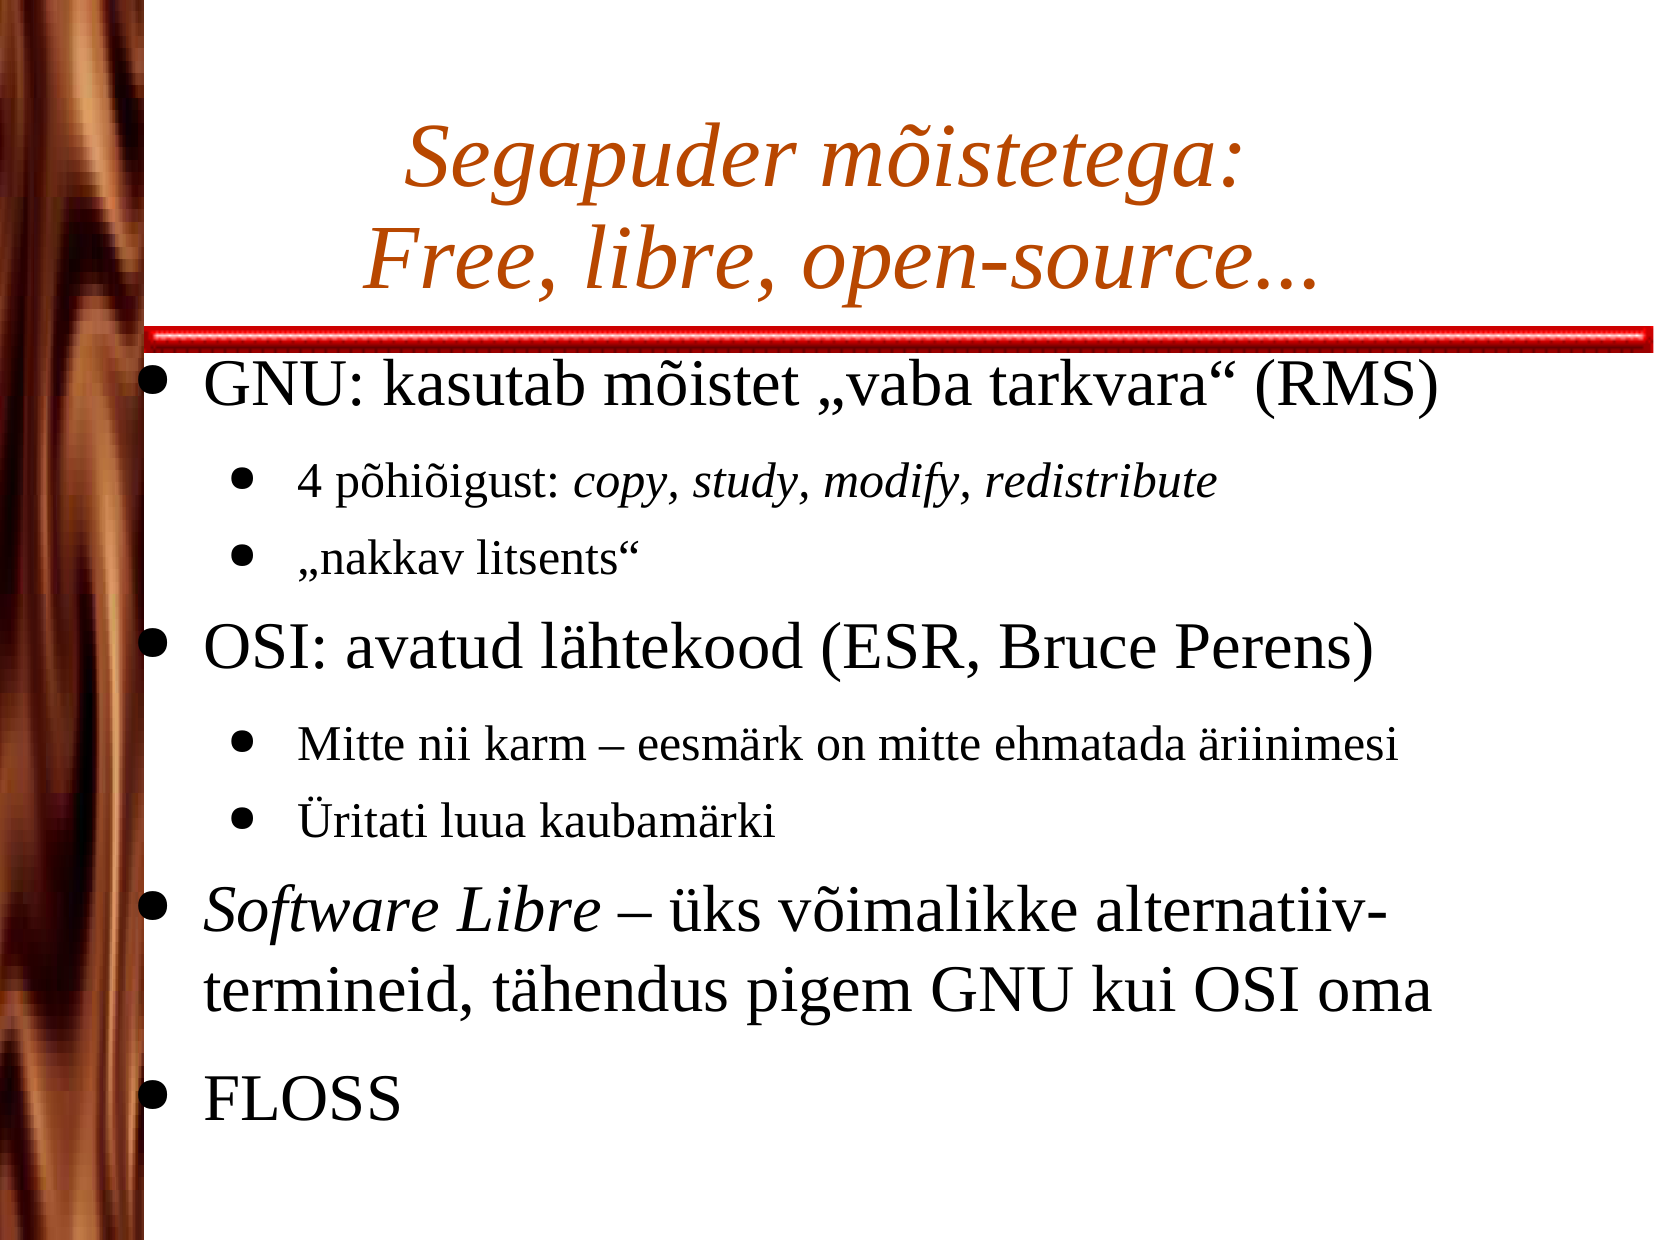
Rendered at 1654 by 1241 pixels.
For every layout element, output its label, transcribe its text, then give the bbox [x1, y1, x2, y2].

picture [0, 0, 1654, 1240]
list GNU: kasutab mõistet „vaba tarkvara“ (RMS) 4 põhiõigust: copy, study, modify, redistribute „nakkav litsents“ OSI: avatud lähtekood (ESR, Bruce Perens) Mitte nii karm – eesmärk on mitte ehmatada äriinimesi Üritati luua kaubamärki Software Libre – üks võimalikke alternatiiv-termineid, tähendus pigem GNU kui OSI oma FLOSS [121, 344, 1533, 1136]
title Segapuder mõistetega: Free, libre, open-source... [121, 98, 1533, 314]
